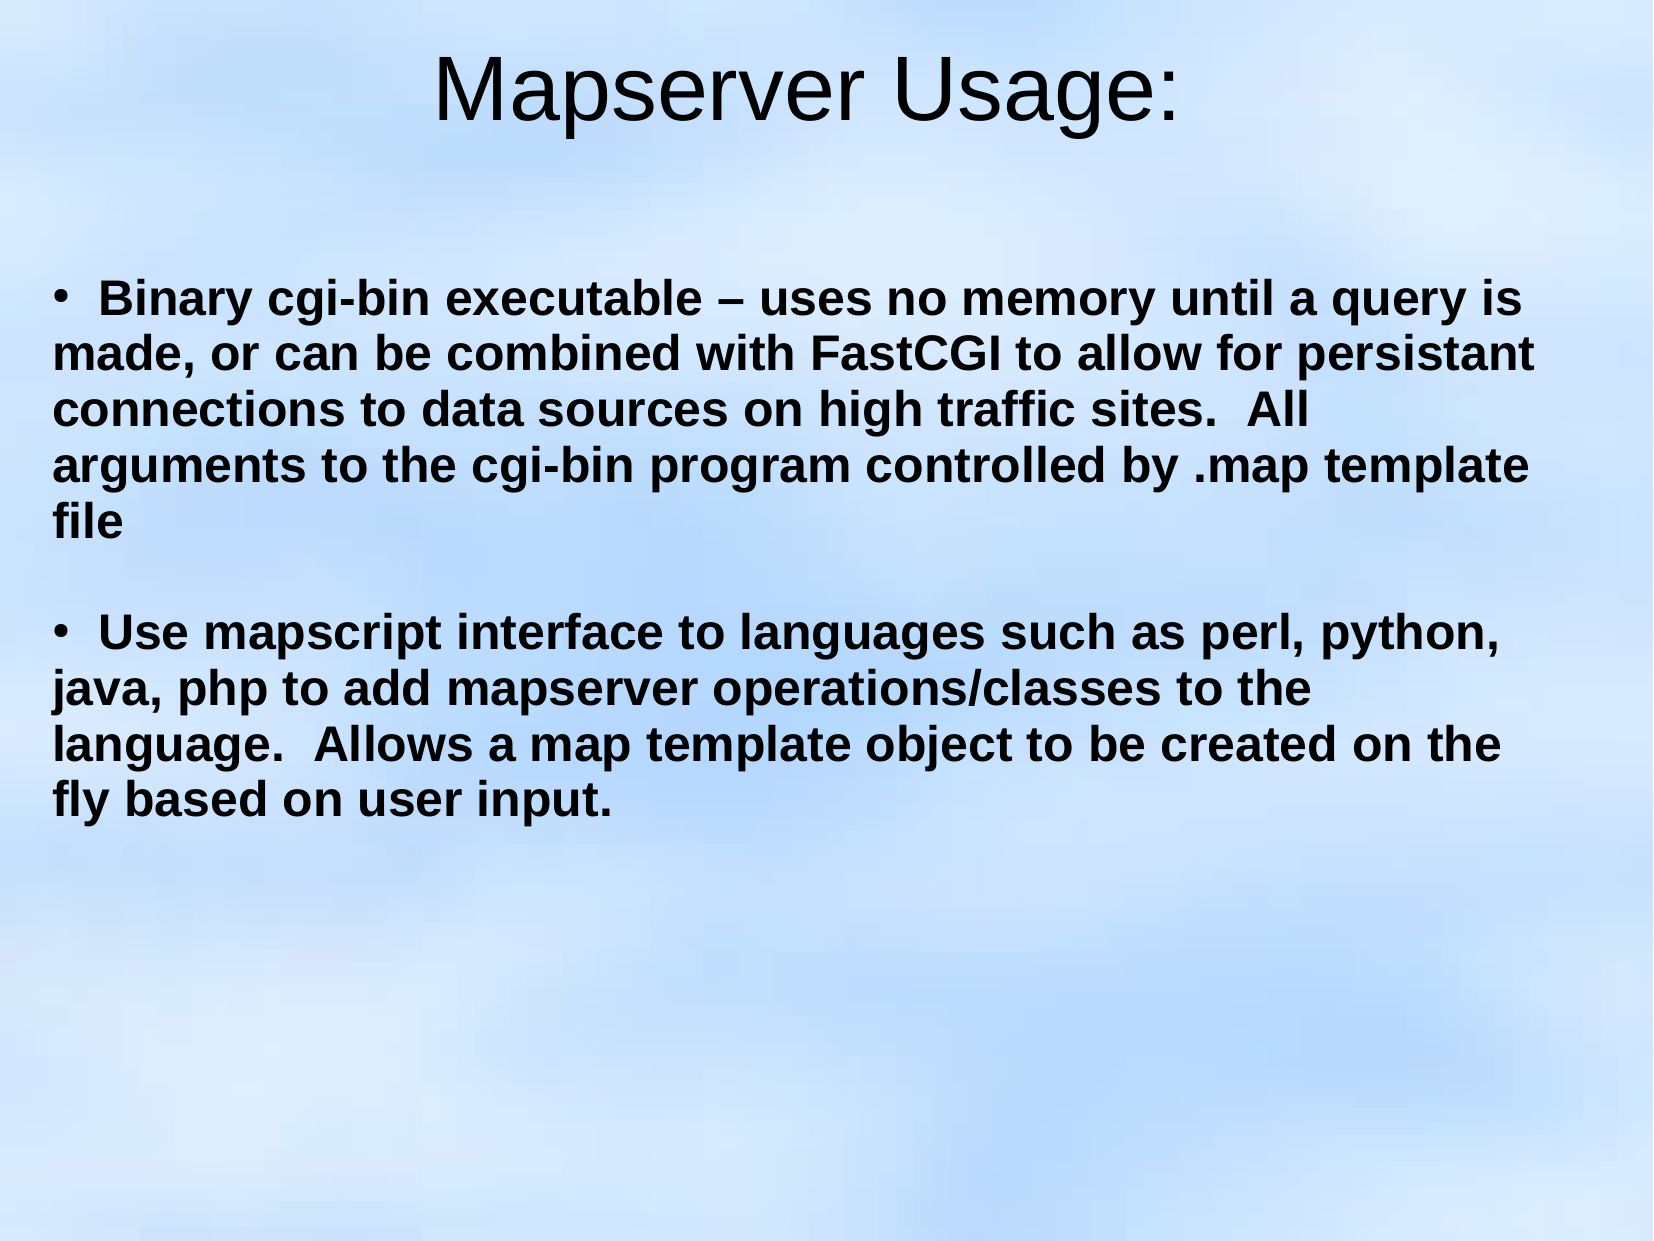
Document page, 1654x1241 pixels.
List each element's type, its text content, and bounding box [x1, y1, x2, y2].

text_box Binary cgi-bin executable – uses no memory until a query is made, or can be combined with FastCGI to allow for persistant connections to data sources on high traffic sites. All arguments to the cgi-bin program controlled by .map template file Use mapscript interface to languages such as perl, python, java, php to add mapserver operations/classes to the language. Allows a map template object to be created on the fly based on user input. [37, 262, 1575, 1018]
text_box Mapserver Usage: [165, 37, 1425, 141]
picture [0, 0, 1654, 1241]
